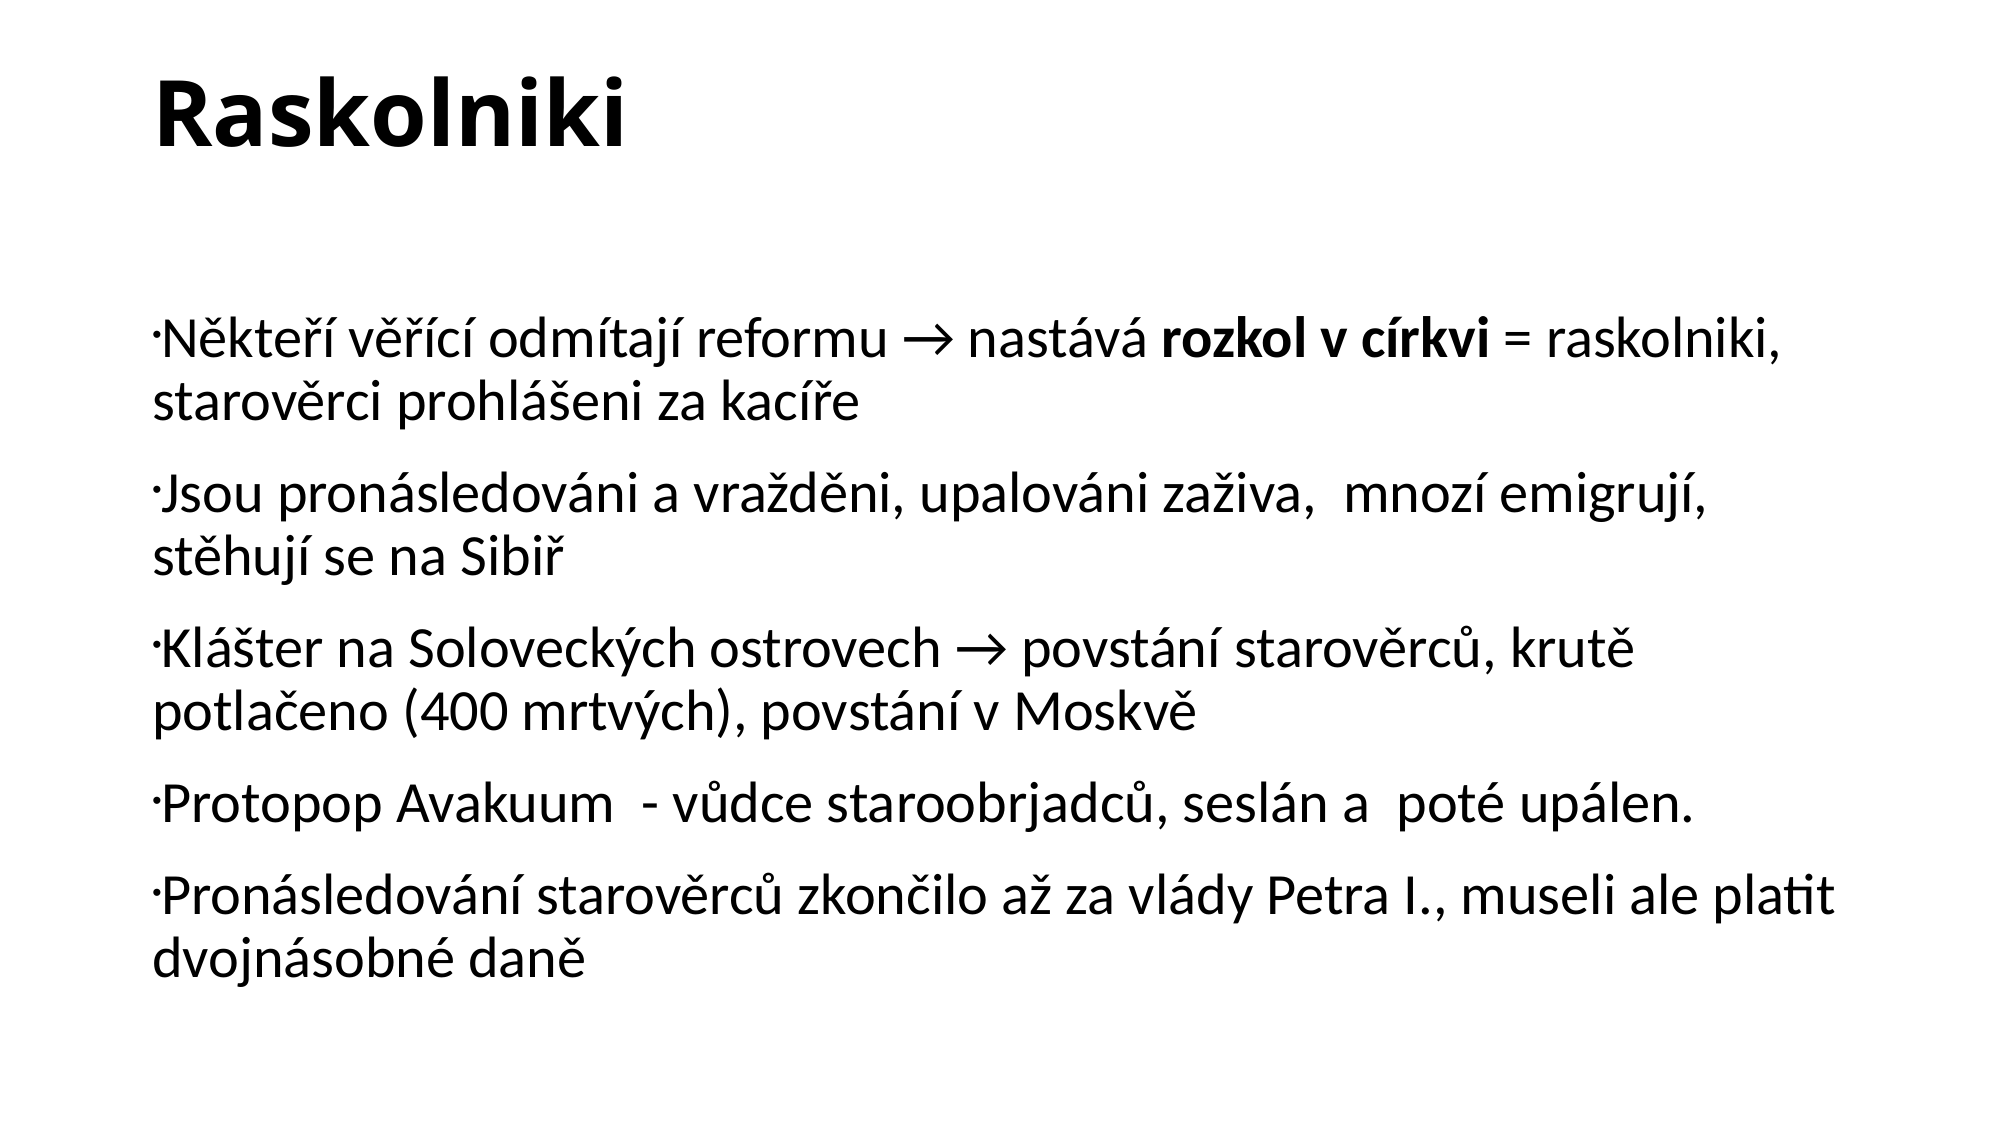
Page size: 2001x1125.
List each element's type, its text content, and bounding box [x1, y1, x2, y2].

title Raskolniki [137, 59, 1863, 278]
list Někteří věřící odmítají reformu → nastává rozkol v církvi = raskolniki, starověrci prohlášeni za kacíře Jsou pronásledováni a vražděni, upalováni zaživa, mnozí emigrují, stěhují se na Sibiř Klášter na Soloveckých ostrovech → povstání starověrců, krutě potlačeno (400 mrtvých), povstání v Moskvě Protopop Avakuum - vůdce staroobrjadců, seslán a poté upálen. Pronásledování starověrců zkončilo až za vlády Petra I., museli ale platit dvojnásobné daně [137, 299, 1863, 1014]
